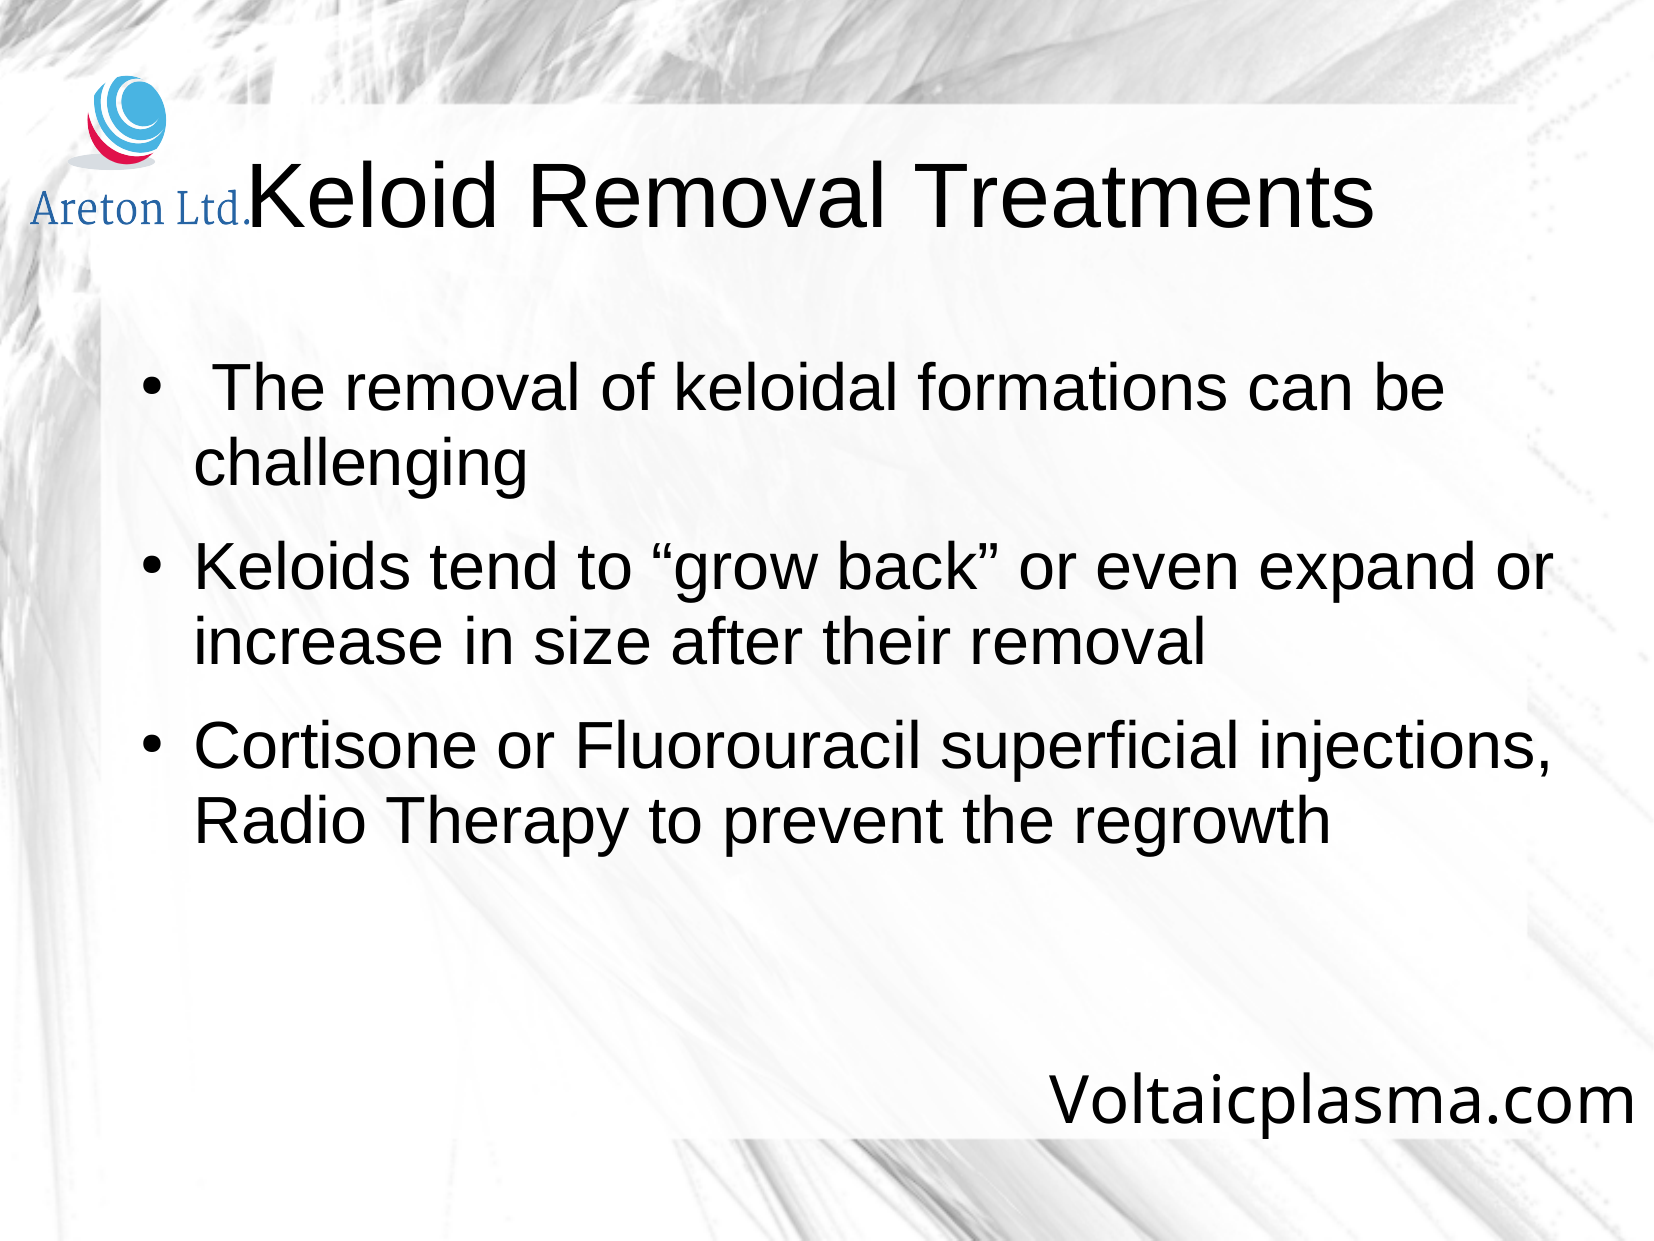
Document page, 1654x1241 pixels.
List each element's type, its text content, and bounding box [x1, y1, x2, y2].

picture [0, 0, 1654, 1241]
text_box Voltaicplasma.com [617, 784, 1654, 1241]
title Keloid Removal Treatments [316, 112, 1506, 281]
list The removal of keloidal formations can be challenging Keloids tend to “grow back” or even expand or increase in size after their removal Cortisone or Fluorouracil superficial injections, Radio Therapy to prevent the regrowth [122, 349, 1576, 977]
